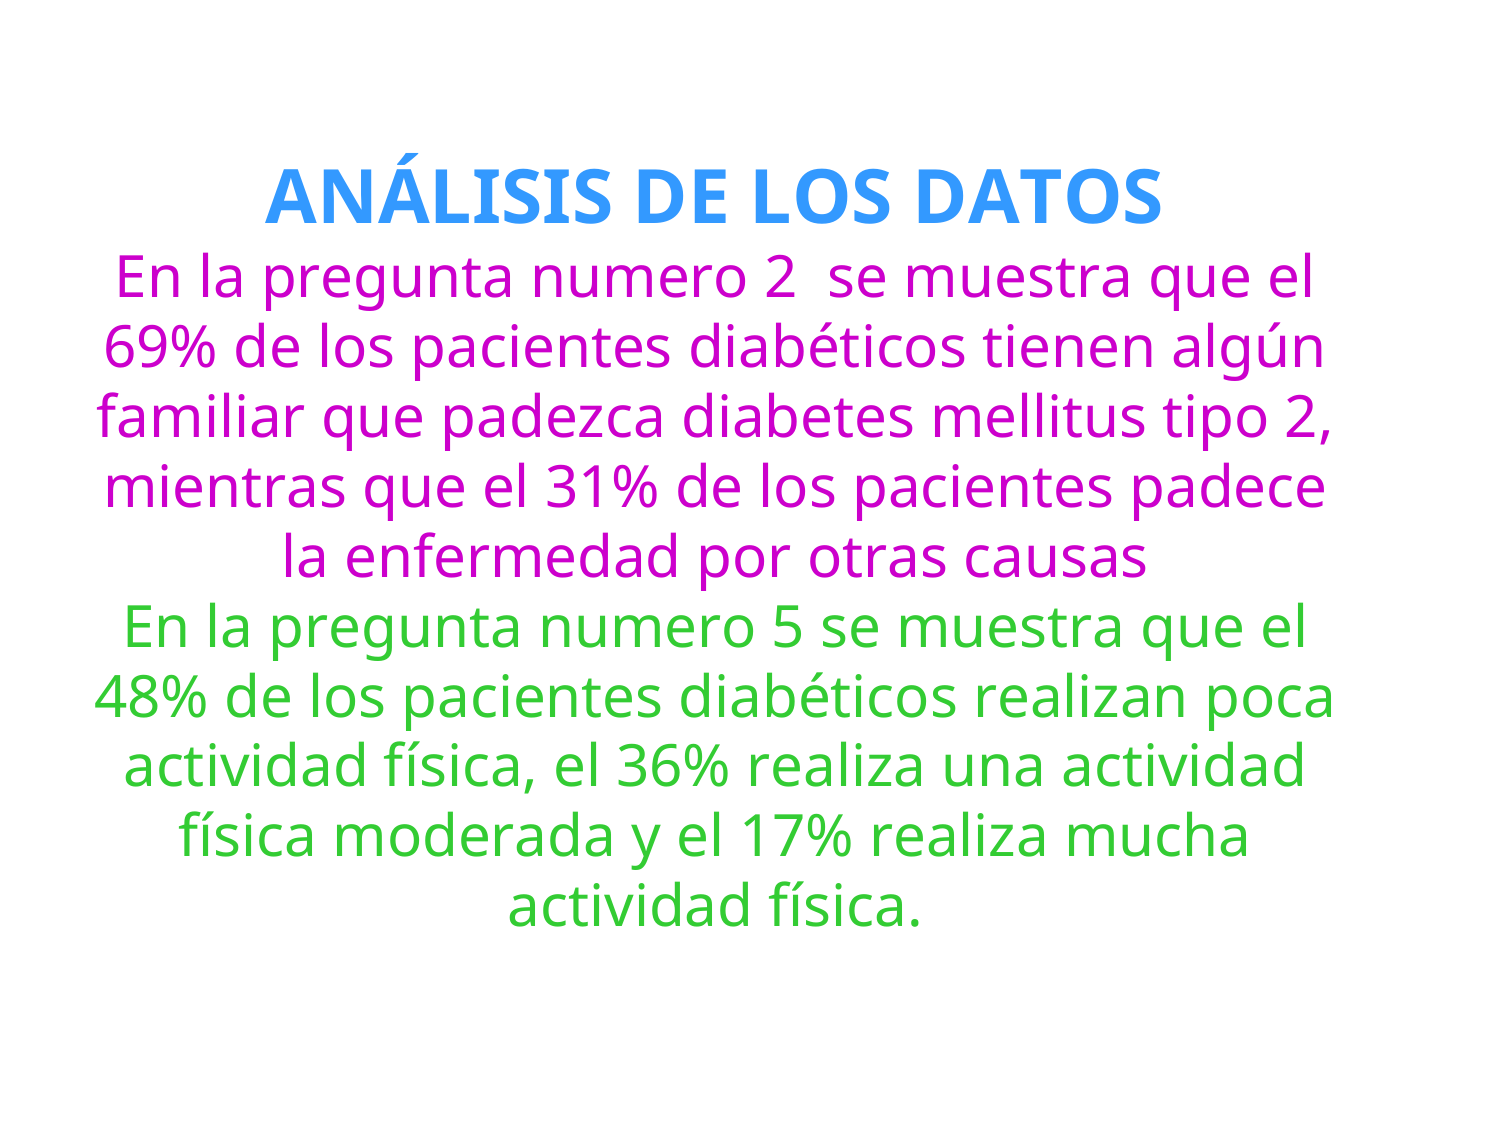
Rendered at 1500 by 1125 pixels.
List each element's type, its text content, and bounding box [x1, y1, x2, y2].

title ANÁLISIS DE LOS DATOS En la pregunta numero 2 se muestra que el 69% de los pacientes diabéticos tienen algún familiar que padezca diabetes mellitus tipo 2, mientras que el 31% de los pacientes padece la enfermedad por otras causas En la pregunta numero 5 se muestra que el 48% de los pacientes diabéticos realizan poca actividad física, el 36% realiza una actividad física moderada y el 17% realiza mucha actividad física. [64, 42, 1366, 1045]
